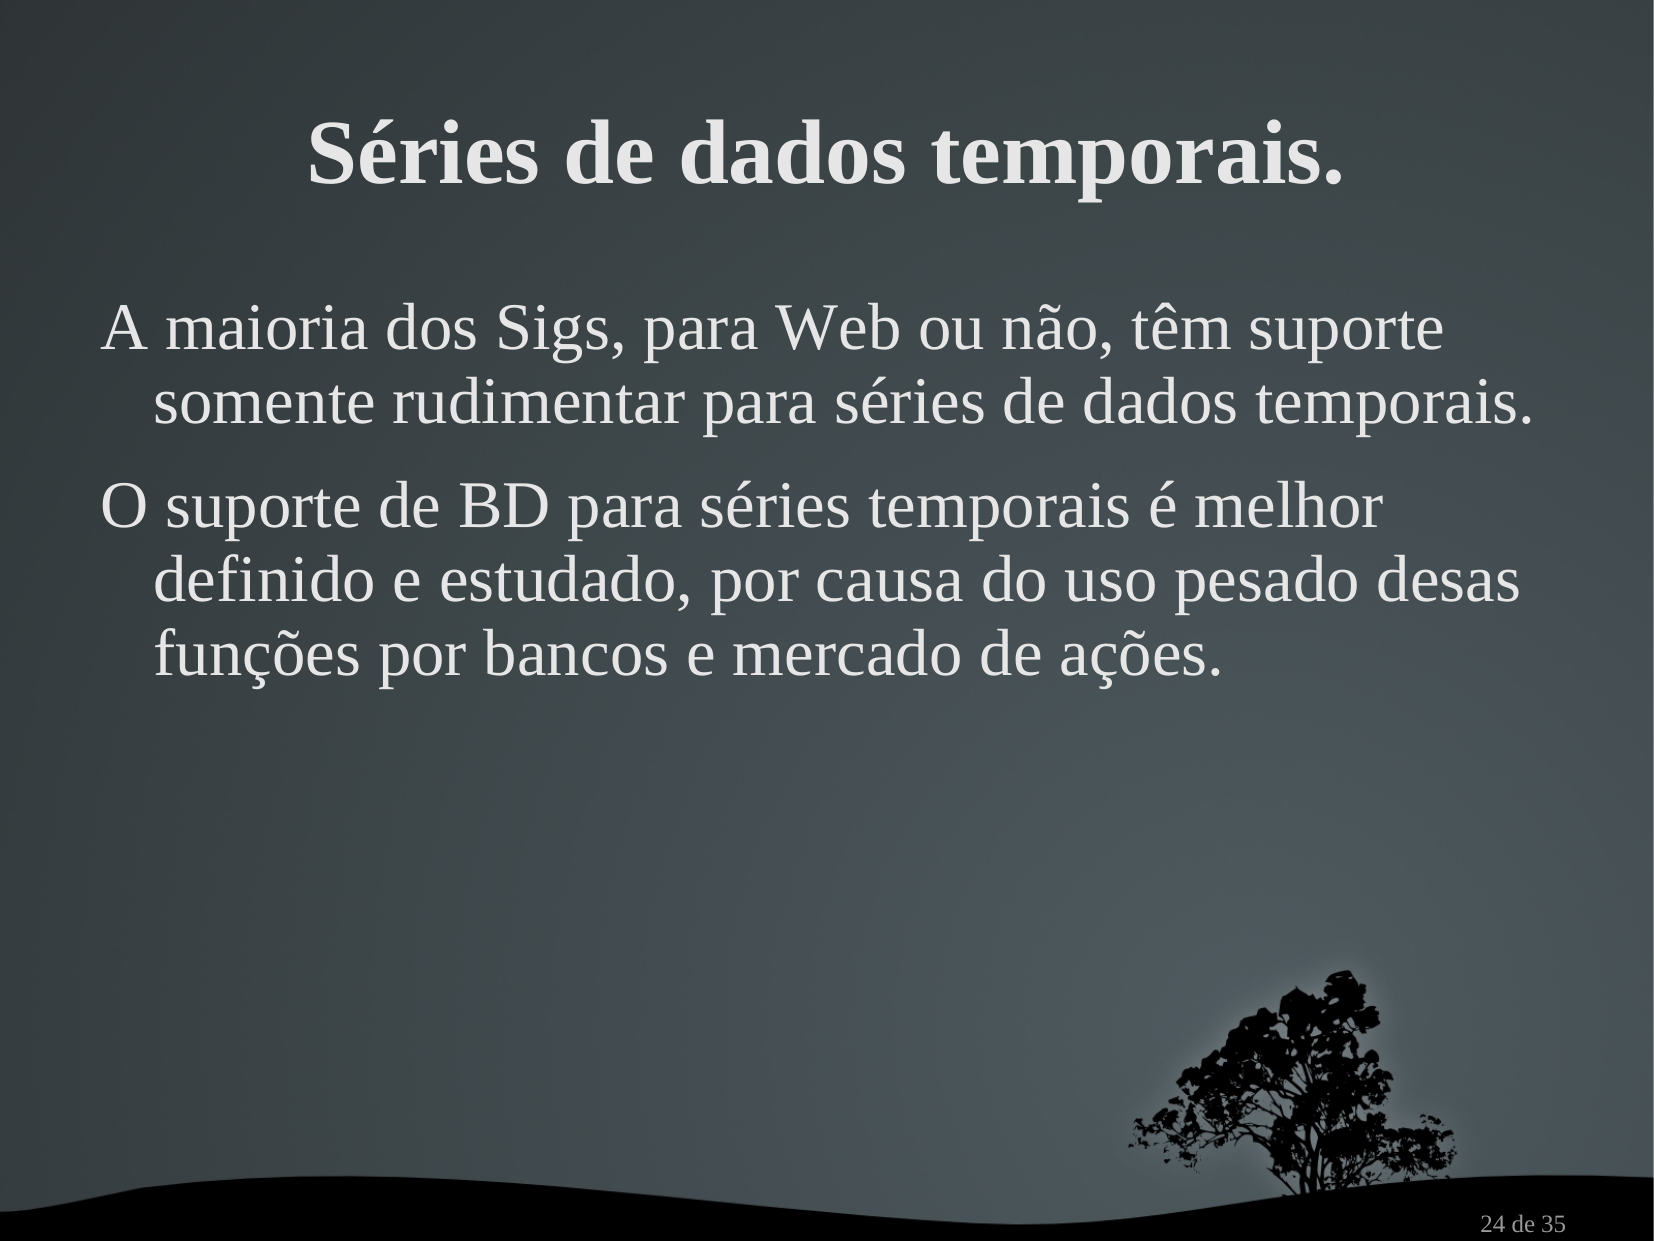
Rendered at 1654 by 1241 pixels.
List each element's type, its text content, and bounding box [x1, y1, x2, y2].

picture [0, 0, 1654, 1241]
list A maioria dos Sigs, para Web ou não, têm suporte somente rudimentar para séries de dados temporais. O suporte de BD para séries temporais é melhor definido e estudado, por causa do uso pesado desas funções por bancos e mercado de ações. [82, 290, 1571, 1094]
title Séries de dados temporais. [82, 56, 1571, 250]
